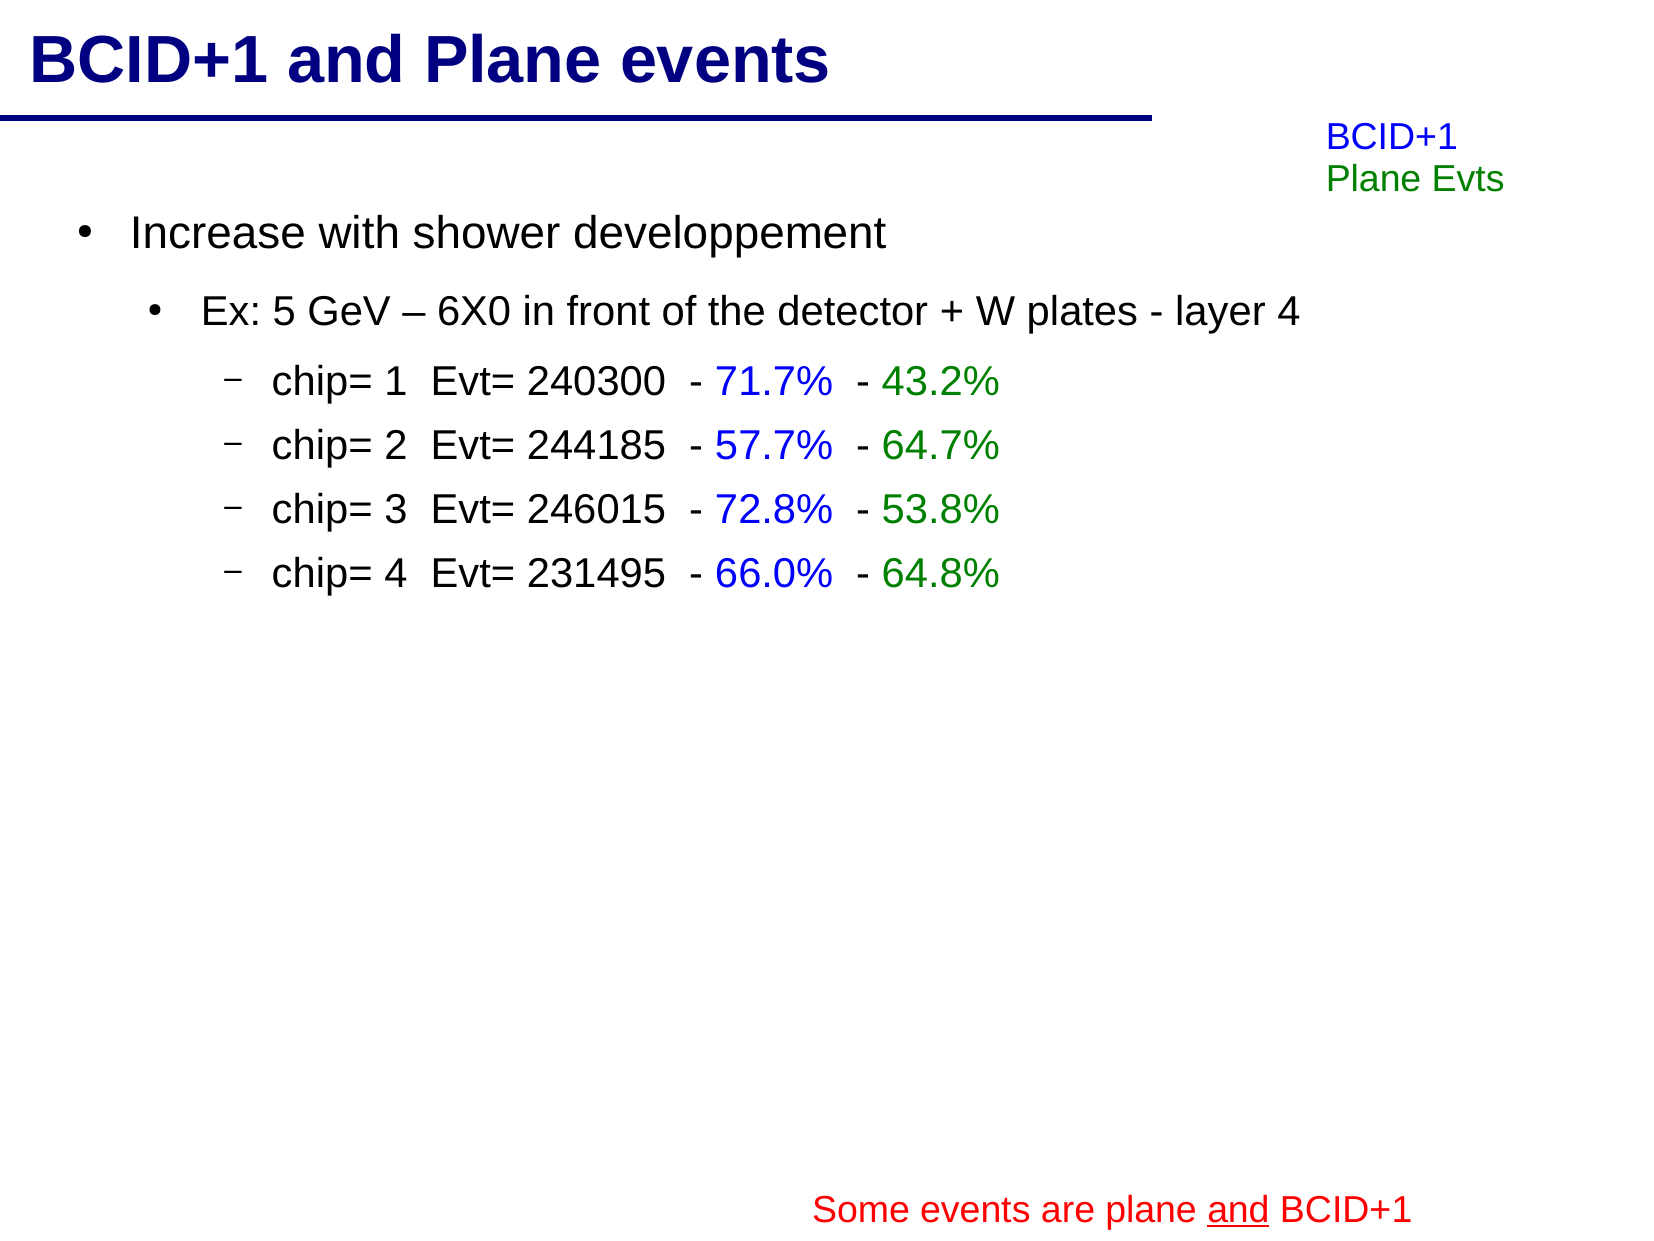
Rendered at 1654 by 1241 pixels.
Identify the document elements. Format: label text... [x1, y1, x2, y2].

title BCID+1 and Plane events [29, 0, 1625, 119]
list Increase with shower developpement Ex: 5 GeV – 6X0 in front of the detector + W plates - layer 4 chip= 1 Evt= 240300 - 71.7% - 43.2% chip= 2 Evt= 244185 - 57.7% - 64.7% chip= 3 Evt= 246015 - 72.8% - 53.8% chip= 4 Evt= 231495 - 66.0% - 64.8% [59, 206, 1548, 1026]
text_box BCID+1 Plane Evts [1240, 107, 1536, 207]
text_box Some events are plane and BCID+1 [797, 1181, 1654, 1238]
